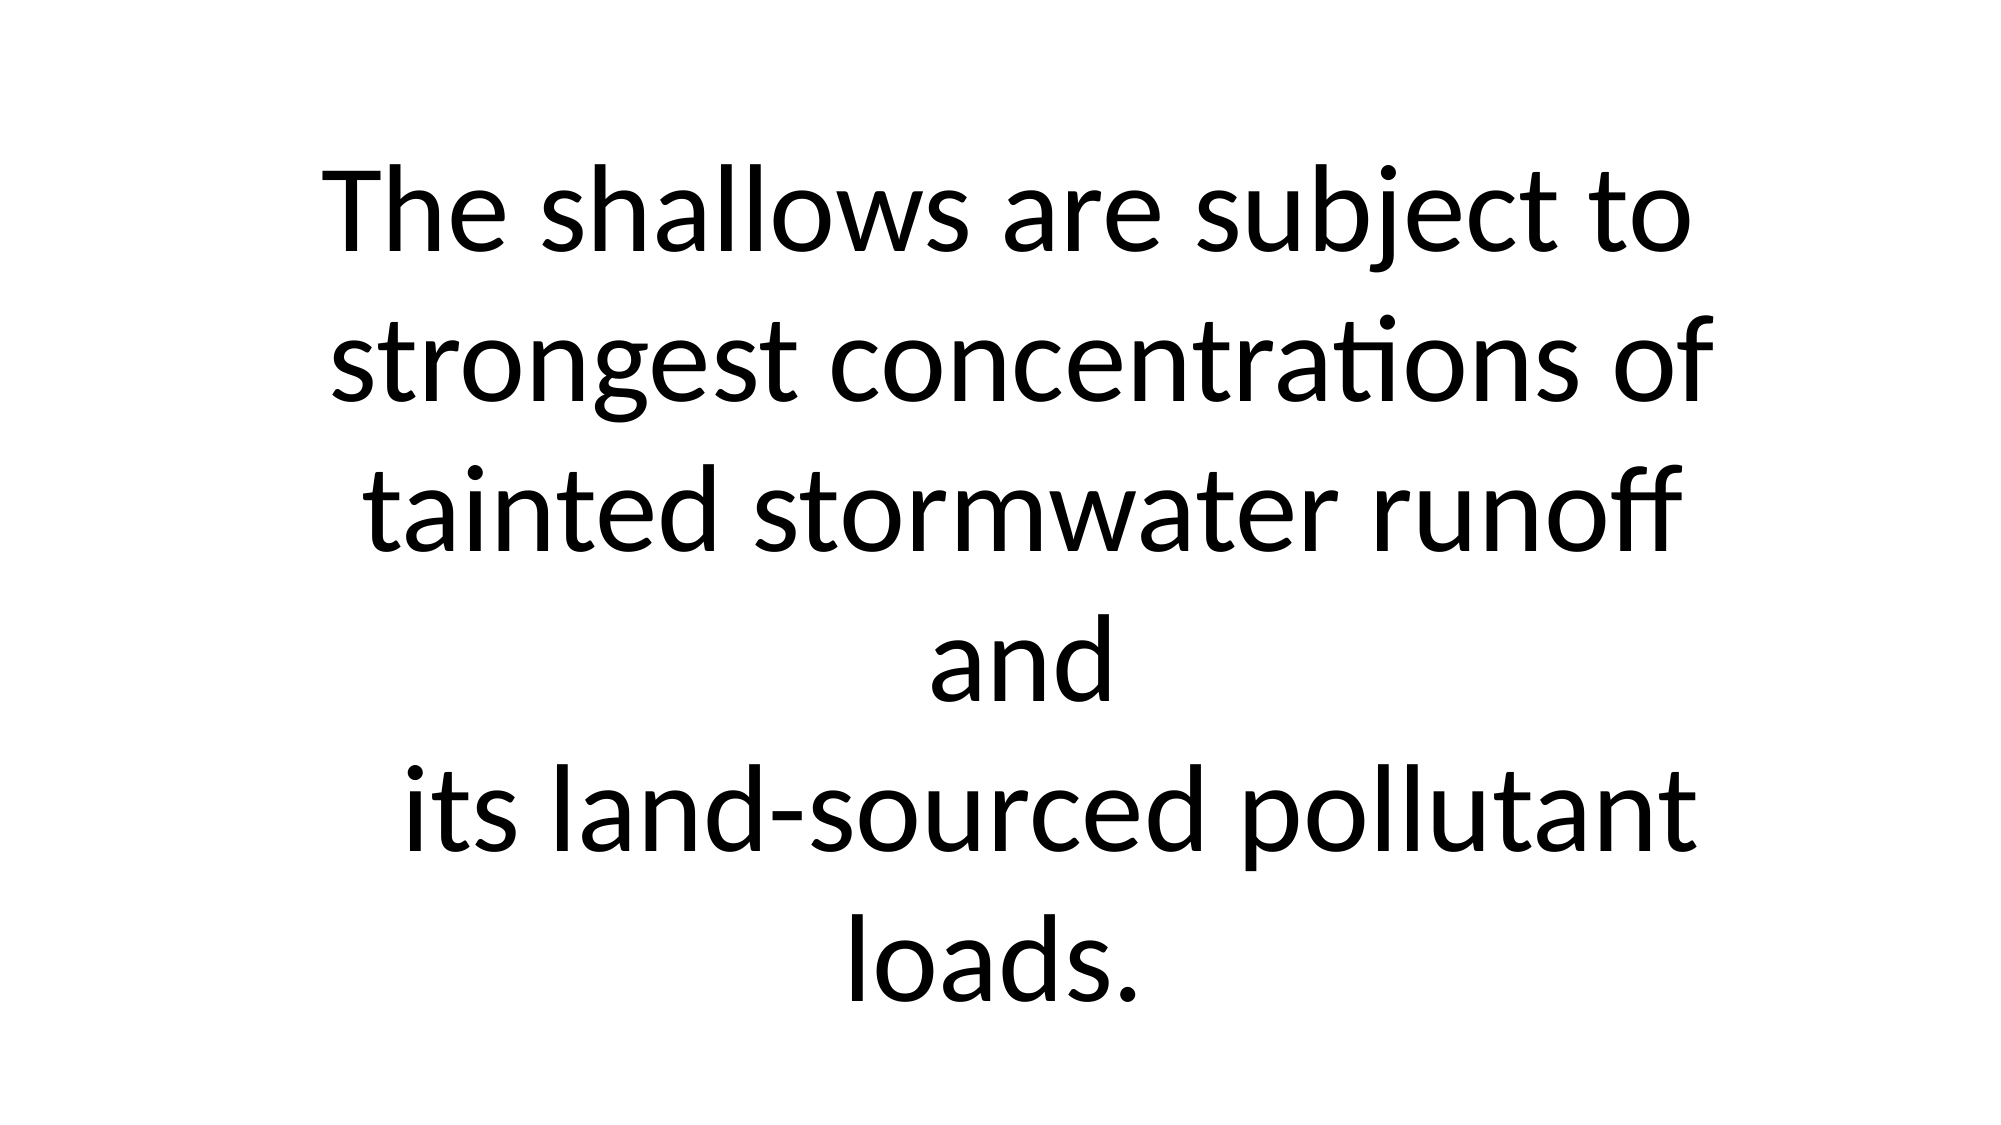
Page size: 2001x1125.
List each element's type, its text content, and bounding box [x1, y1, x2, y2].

text_box The shallows are subject to strongest concentrations of tainted stormwater runoff and its land-sourced pollutant loads. [283, 118, 1762, 1035]
